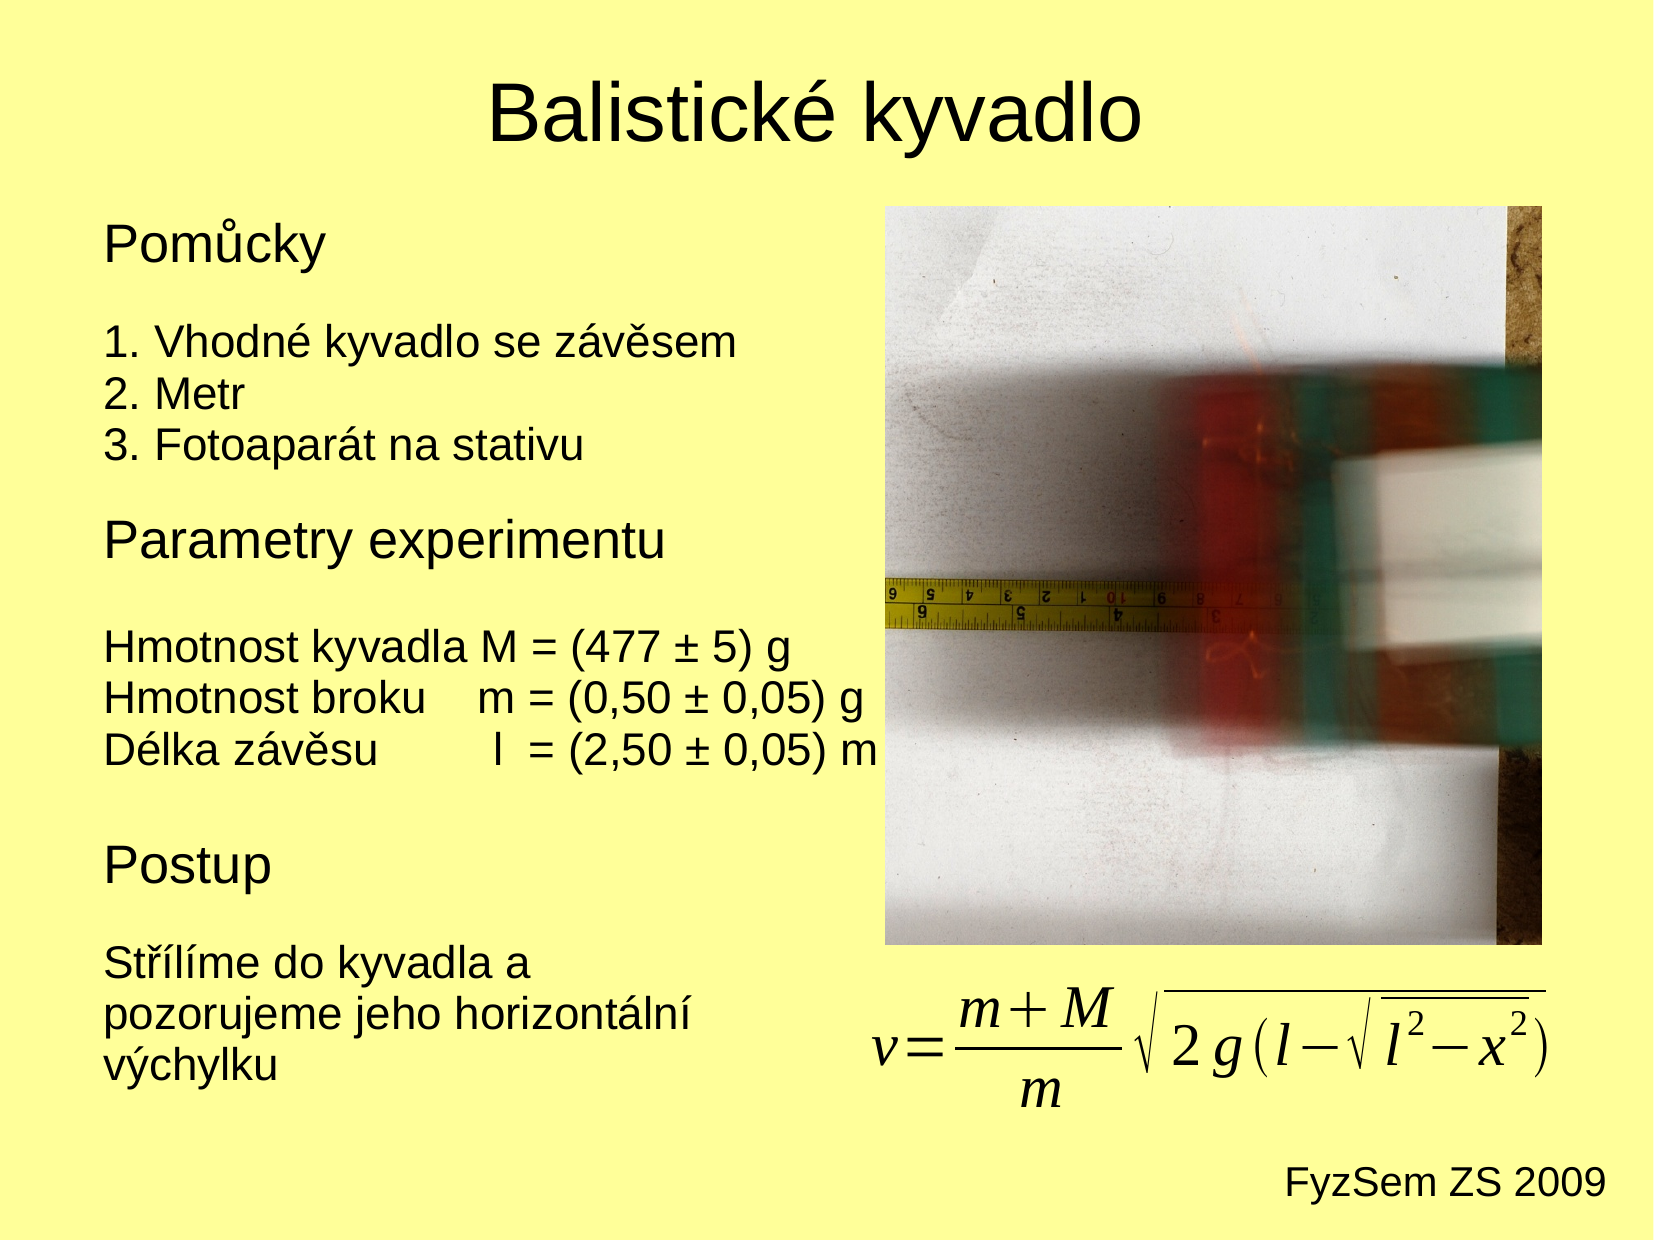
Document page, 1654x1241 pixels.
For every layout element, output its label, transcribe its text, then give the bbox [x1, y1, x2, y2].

chart [768, 681, 887, 741]
text_box Pomůcky 1. Vhodné kyvadlo se závěsem 2. Metr 3. Fotoaparát na stativu [88, 206, 753, 501]
text_box Parametry experimentu Hmotnost kyvadla M = (477 ± 5) g Hmotnost broku m = (0,50 ± 0,05) g Délka závěsu l = (2,50 ± 0,05) m [88, 501, 916, 824]
text_box Postup Střílíme do kyvadla a pozorujeme jeho horizontální výchylku [88, 826, 709, 1173]
text_box FyzSem ZS 2009 [1269, 1151, 1625, 1214]
chart [856, 974, 1565, 1123]
text_box Balistické kyvadlo [295, 59, 1359, 167]
picture [885, 206, 1542, 945]
